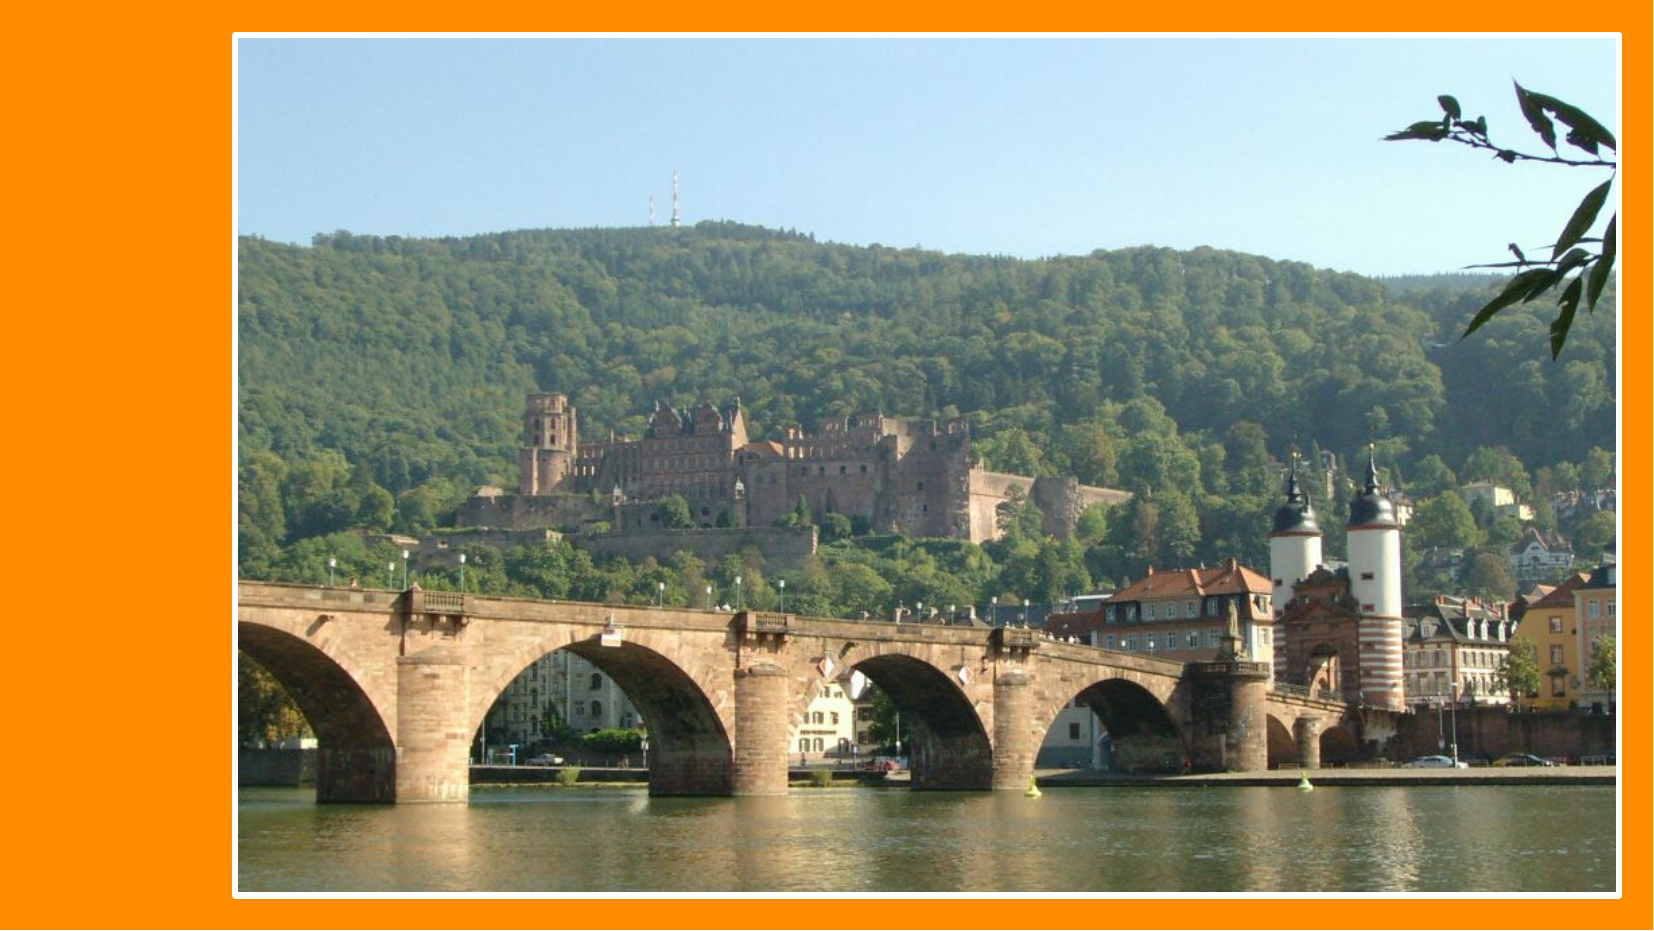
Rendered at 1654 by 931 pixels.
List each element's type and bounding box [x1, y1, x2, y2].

picture [238, 37, 1617, 893]
